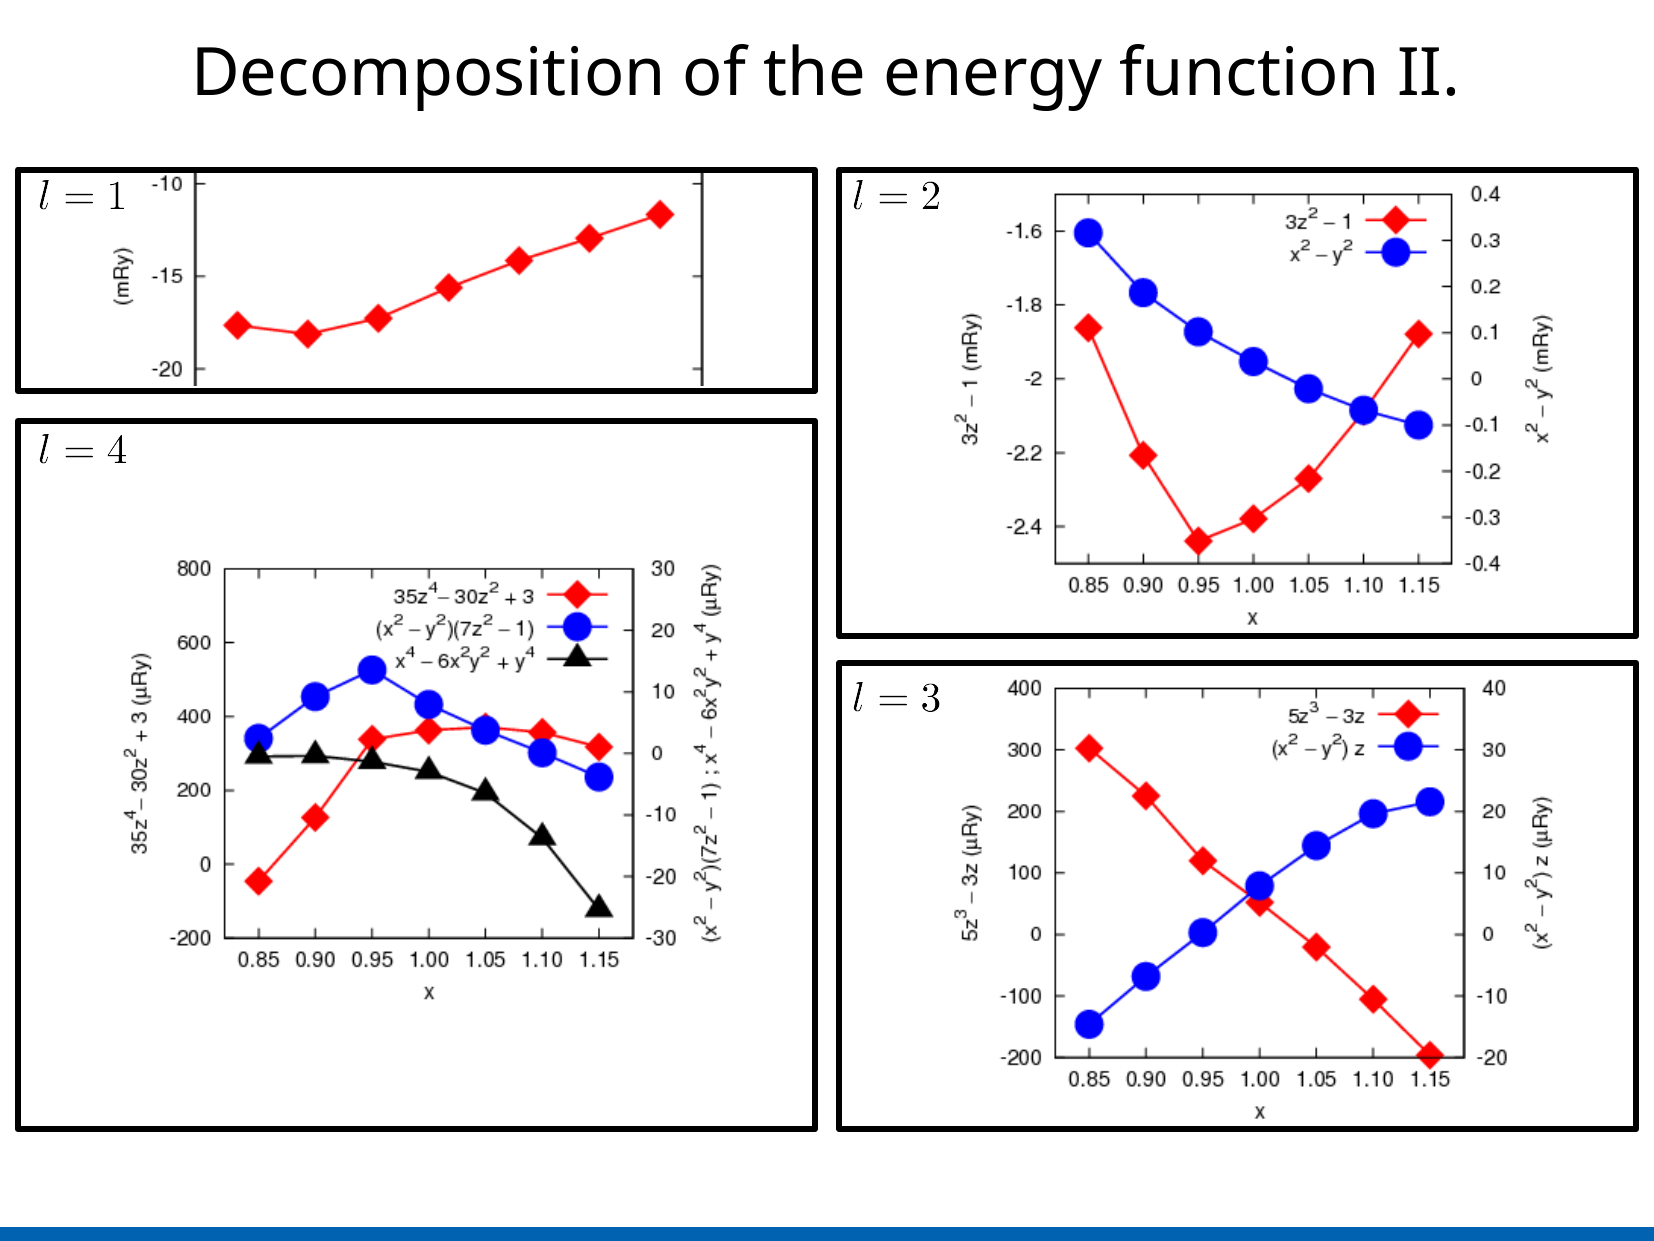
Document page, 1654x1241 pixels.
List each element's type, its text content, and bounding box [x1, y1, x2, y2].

picture [849, 177, 1568, 628]
picture [35, 431, 131, 469]
picture [112, 550, 744, 1004]
title Decomposition of the energy function II. [29, 21, 1625, 117]
picture [849, 668, 1563, 1123]
picture [35, 173, 713, 386]
